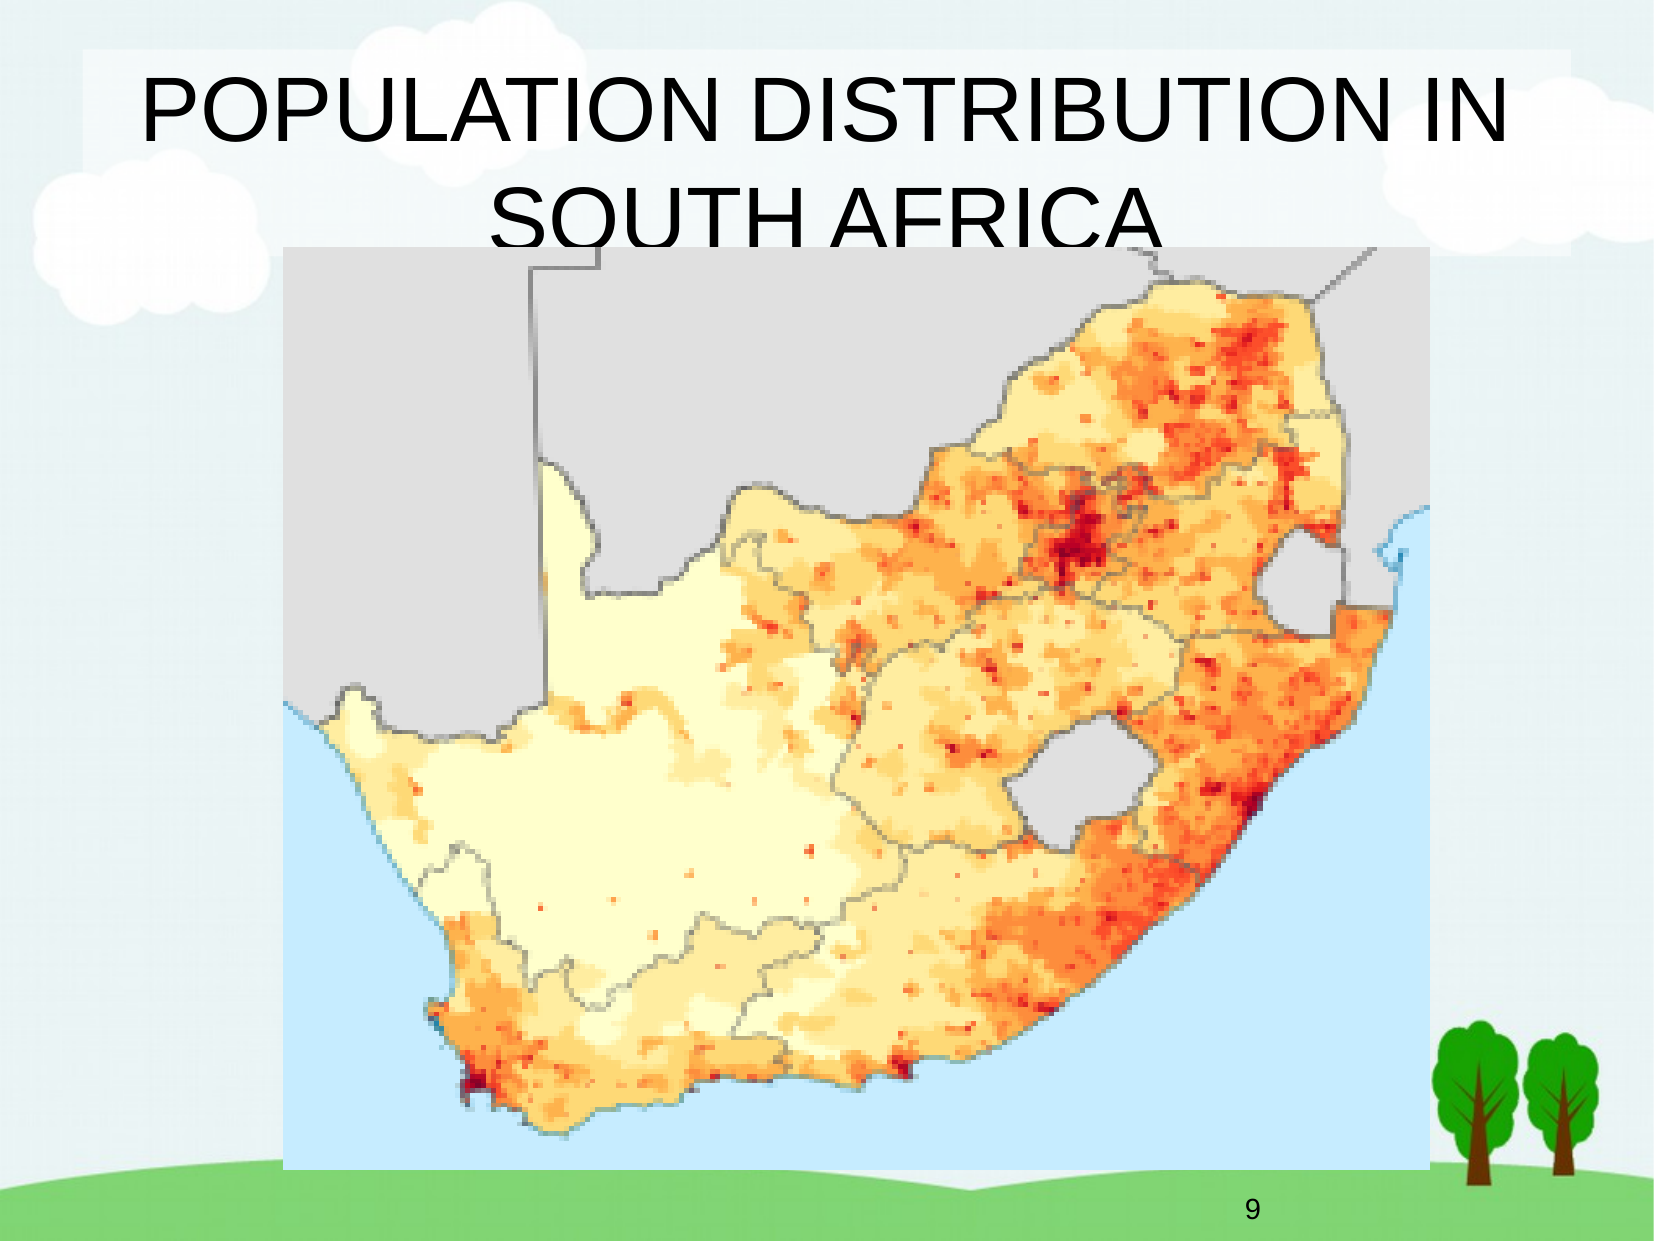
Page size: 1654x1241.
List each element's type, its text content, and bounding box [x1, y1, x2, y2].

picture [283, 248, 1430, 1170]
title POPULATION DISTRIBUTION IN SOUTH AFRICA [82, 49, 1571, 257]
text_box [1244, 1190, 1630, 1241]
